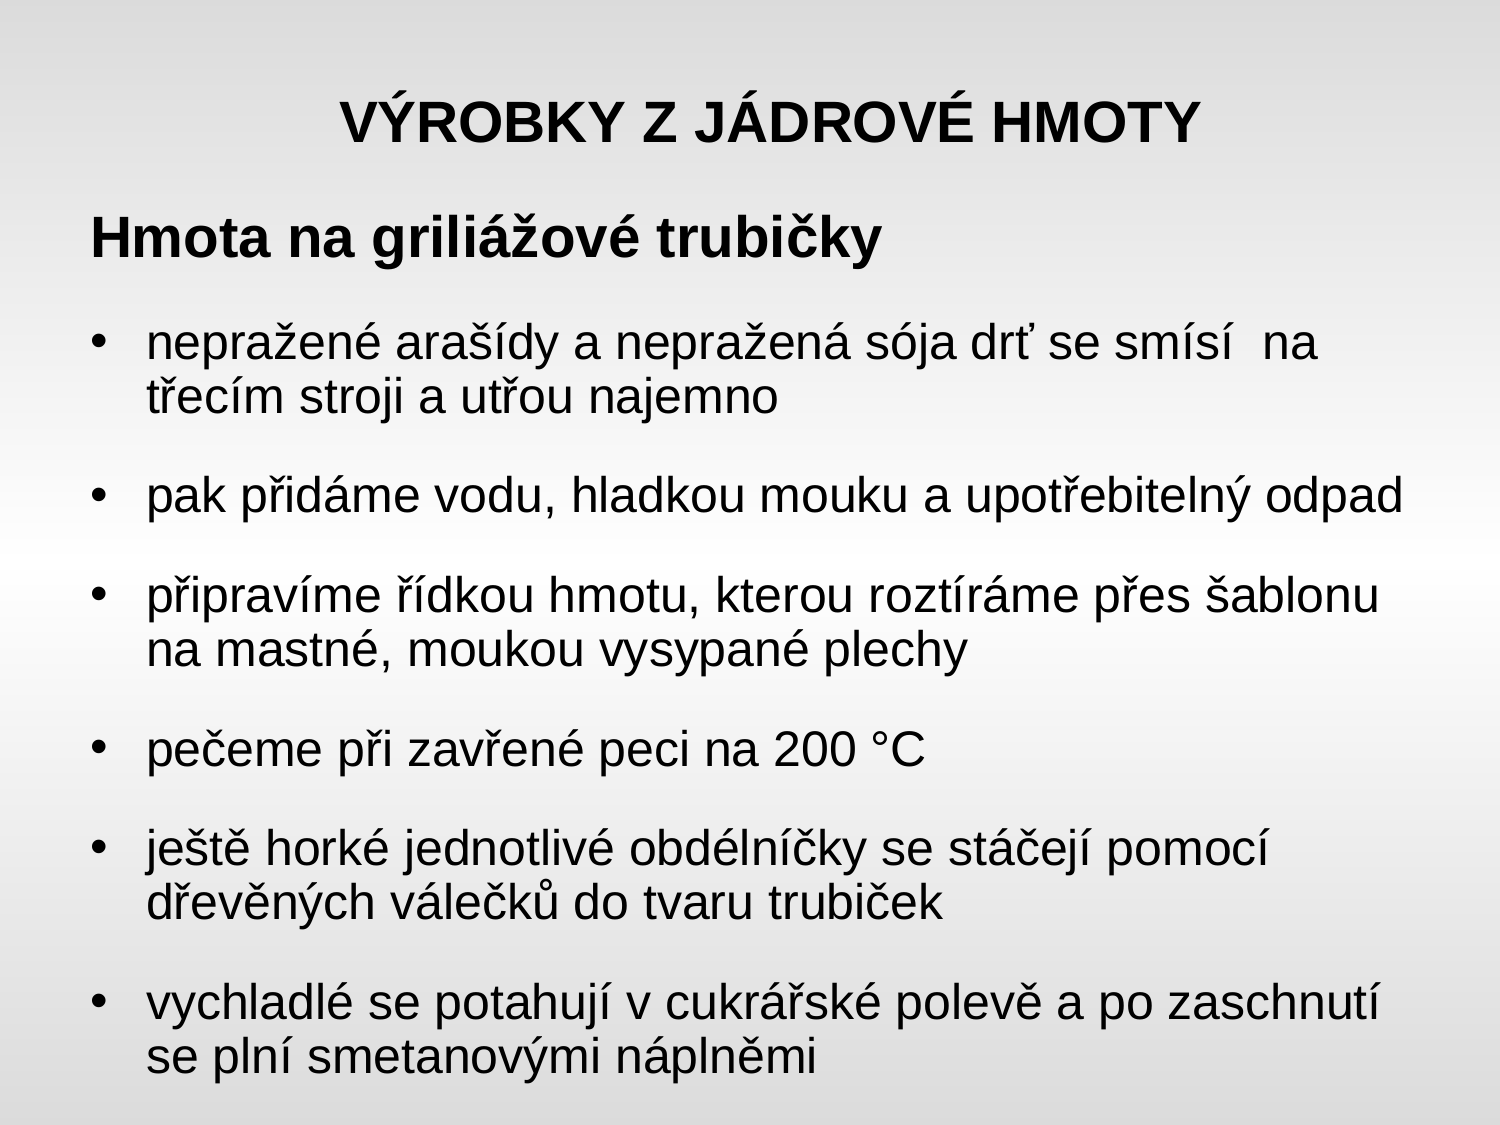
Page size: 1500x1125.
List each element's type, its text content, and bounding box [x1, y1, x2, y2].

list Hmota na griliážové trubičky nepražené arašídy a nepražená sója drť se smísí na třecím stroji a utřou najemno pak přidáme vodu, hladkou mouku a upotřebitelný odpad připravíme řídkou hmotu, kterou roztíráme přes šablonu na mastné, moukou vysypané plechy pečeme při zavřené peci na 200 °C ještě horké jednotlivé obdélníčky se stáčejí pomocí dřevěných válečků do tvaru trubiček vychladlé se potahují v cukrářské polevě a po zaschnutí se plní smetanovými náplněmi [75, 199, 1426, 1125]
title VÝROBKY Z JÁDROVÉ HMOTY [112, 50, 1413, 188]
